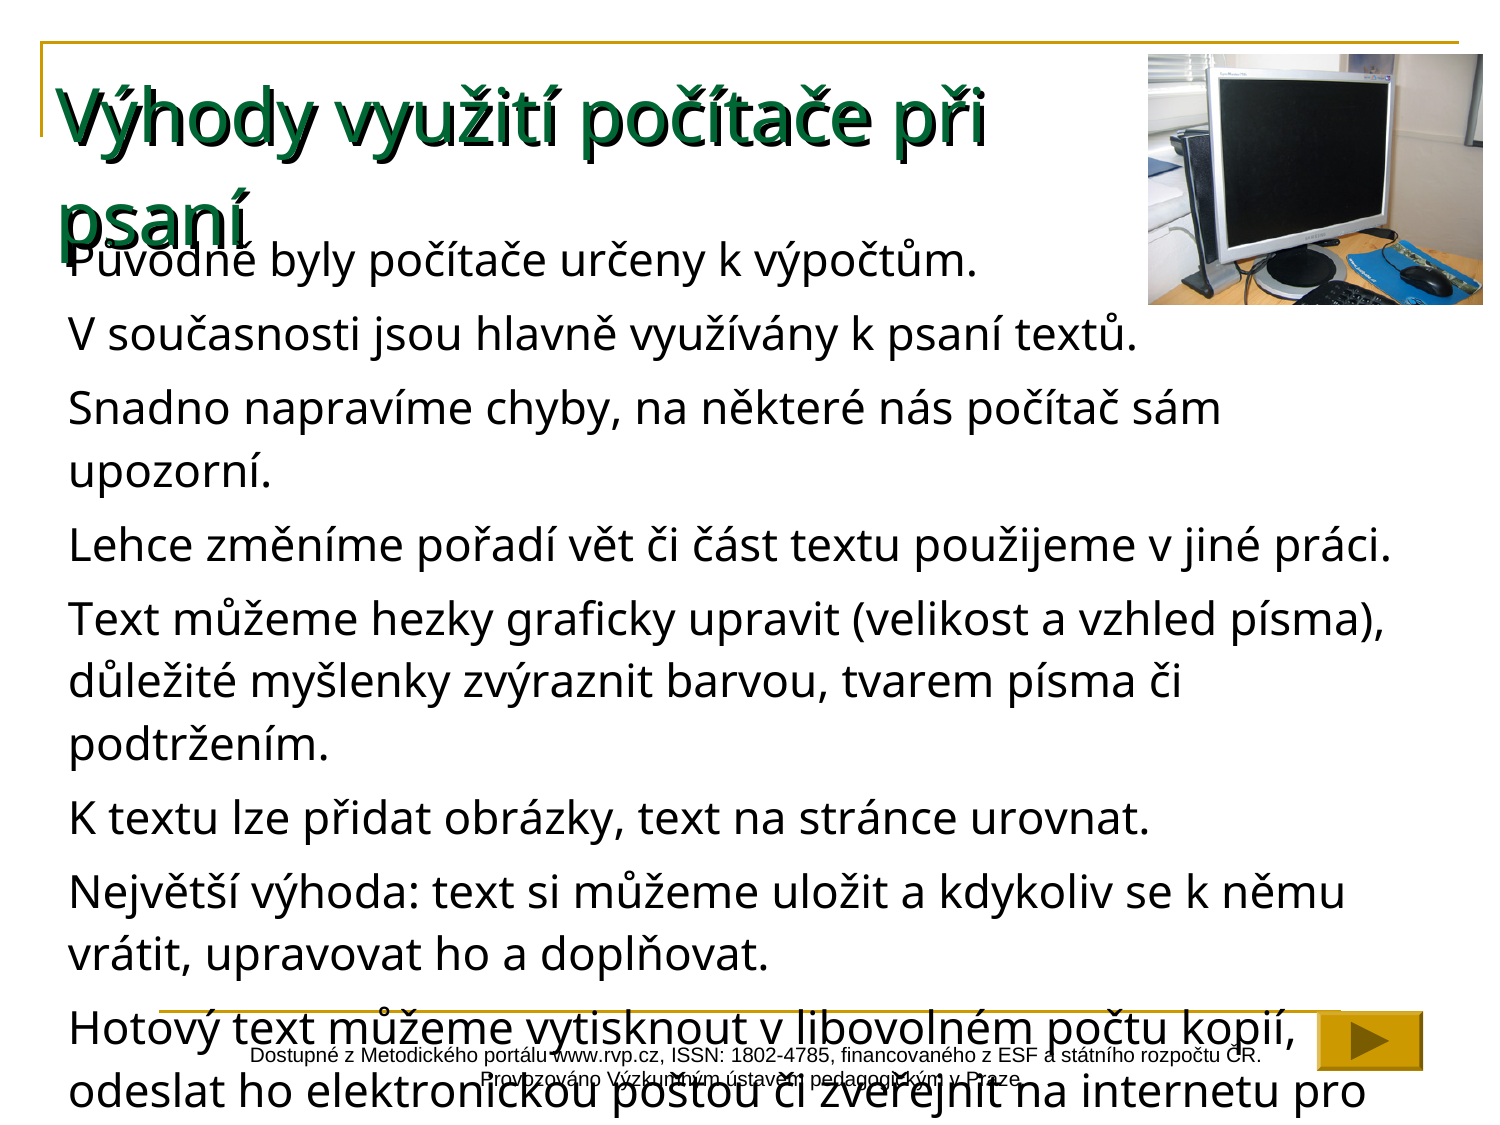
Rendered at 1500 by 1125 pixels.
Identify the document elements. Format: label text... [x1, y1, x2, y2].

picture [1148, 54, 1483, 305]
list Původně byly počítače určeny k výpočtům. V současnosti jsou hlavně využívány k psaní textů. Snadno napravíme chyby, na některé nás počítač sám upozorní. Lehce změníme pořadí vět či část textu použijeme v jiné práci. Text můžeme hezky graficky upravit (velikost a vzhled písma), důležité myšlenky zvýraznit barvou, tvarem písma či podtržením. K textu lze přidat obrázky, text na stránce urovnat. Největší výhoda: text si můžeme uložit a kdykoliv se k němu vrátit, upravovat ho a doplňovat. Hotový text můžeme vytisknout v libovolném počtu kopií, odeslat ho elektronickou poštou či zveřejnit na internetu pro ostatní čtenáře. [53, 220, 1447, 988]
title Výhody využití počítače při psaní [41, 54, 1148, 182]
text_box [1318, 1011, 1424, 1071]
